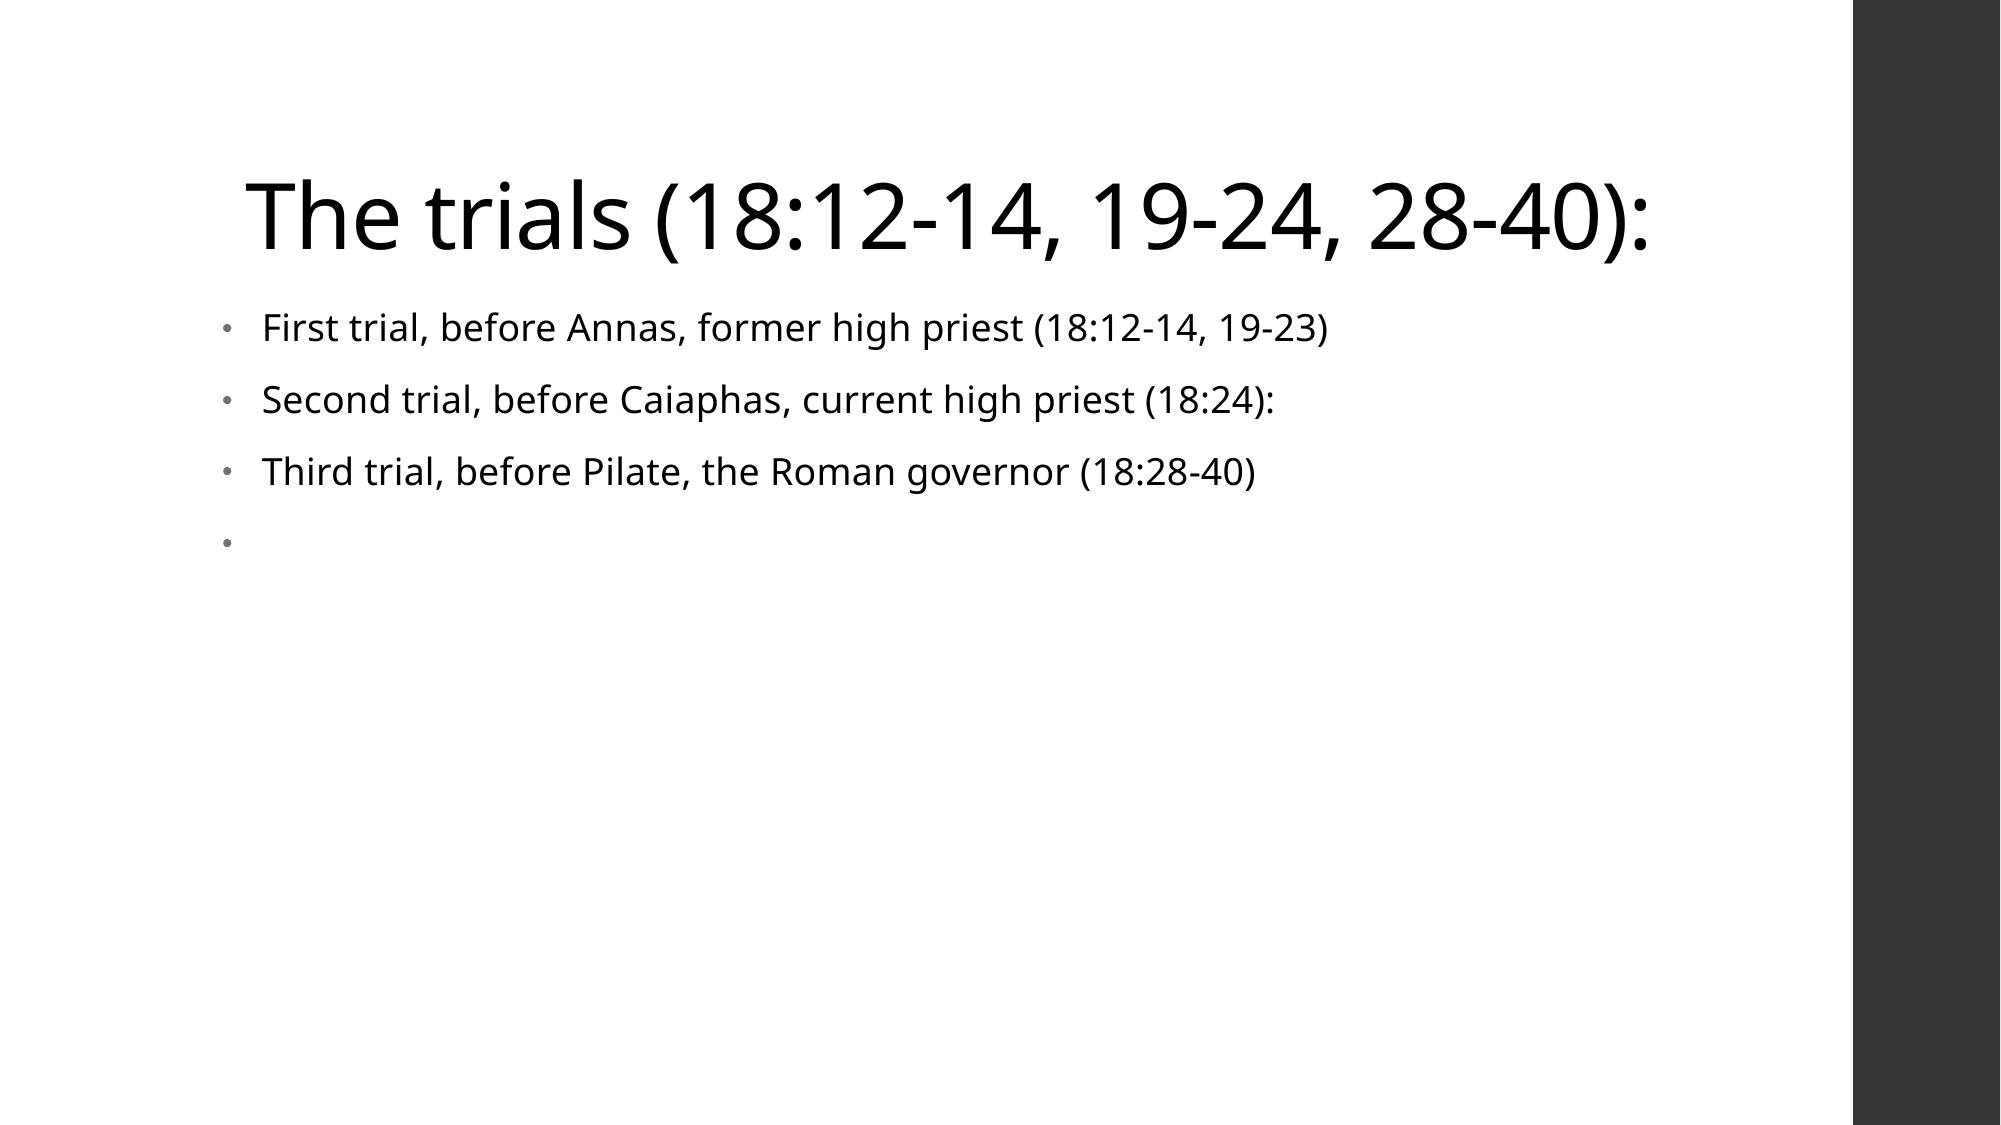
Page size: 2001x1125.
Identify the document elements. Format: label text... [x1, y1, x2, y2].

list First trial, before Annas, former high priest (18:12-14, 19-23) Second trial, before Caiaphas, current high priest (18:24): Third trial, before Pilate, the Roman governor (18:28-40) [206, 299, 1617, 1014]
title The trials (18:12-14, 19-24, 28-40): [206, 60, 1797, 278]
